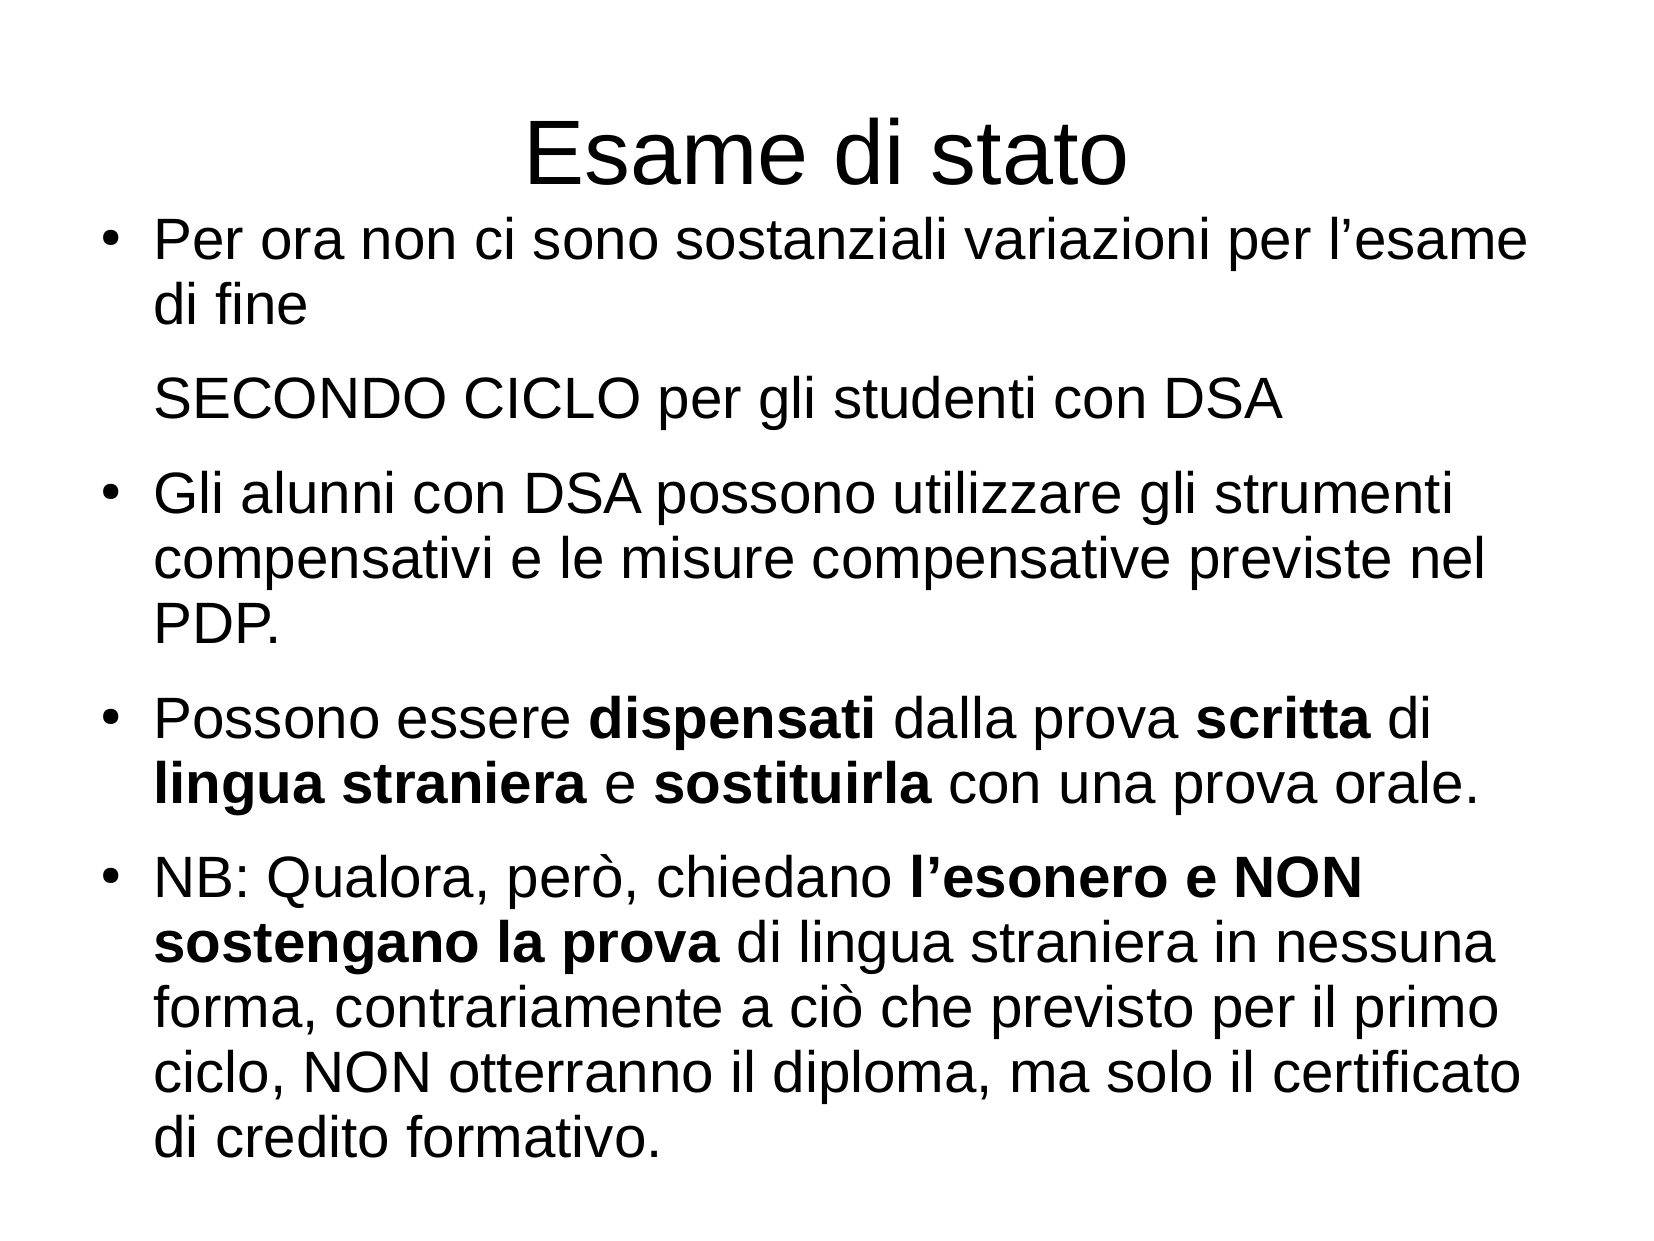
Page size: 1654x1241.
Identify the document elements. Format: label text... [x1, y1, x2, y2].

list Per ora non ci sono sostanziali variazioni per l’esame di fine SECONDO CICLO per gli studenti con DSA Gli alunni con DSA possono utilizzare gli strumenti compensativi e le misure compensative previste nel PDP. Possono essere dispensati dalla prova scritta di lingua straniera e sostituirla con una prova orale. NB: Qualora, però, chiedano l’esonero e NON sostengano la prova di lingua straniera in nessuna forma, contrariamente a ciò che previsto per il primo ciclo, NON otterranno il diploma, ma solo il certificato di credito formativo. [82, 206, 1571, 1182]
title Esame di stato [82, 49, 1571, 206]
